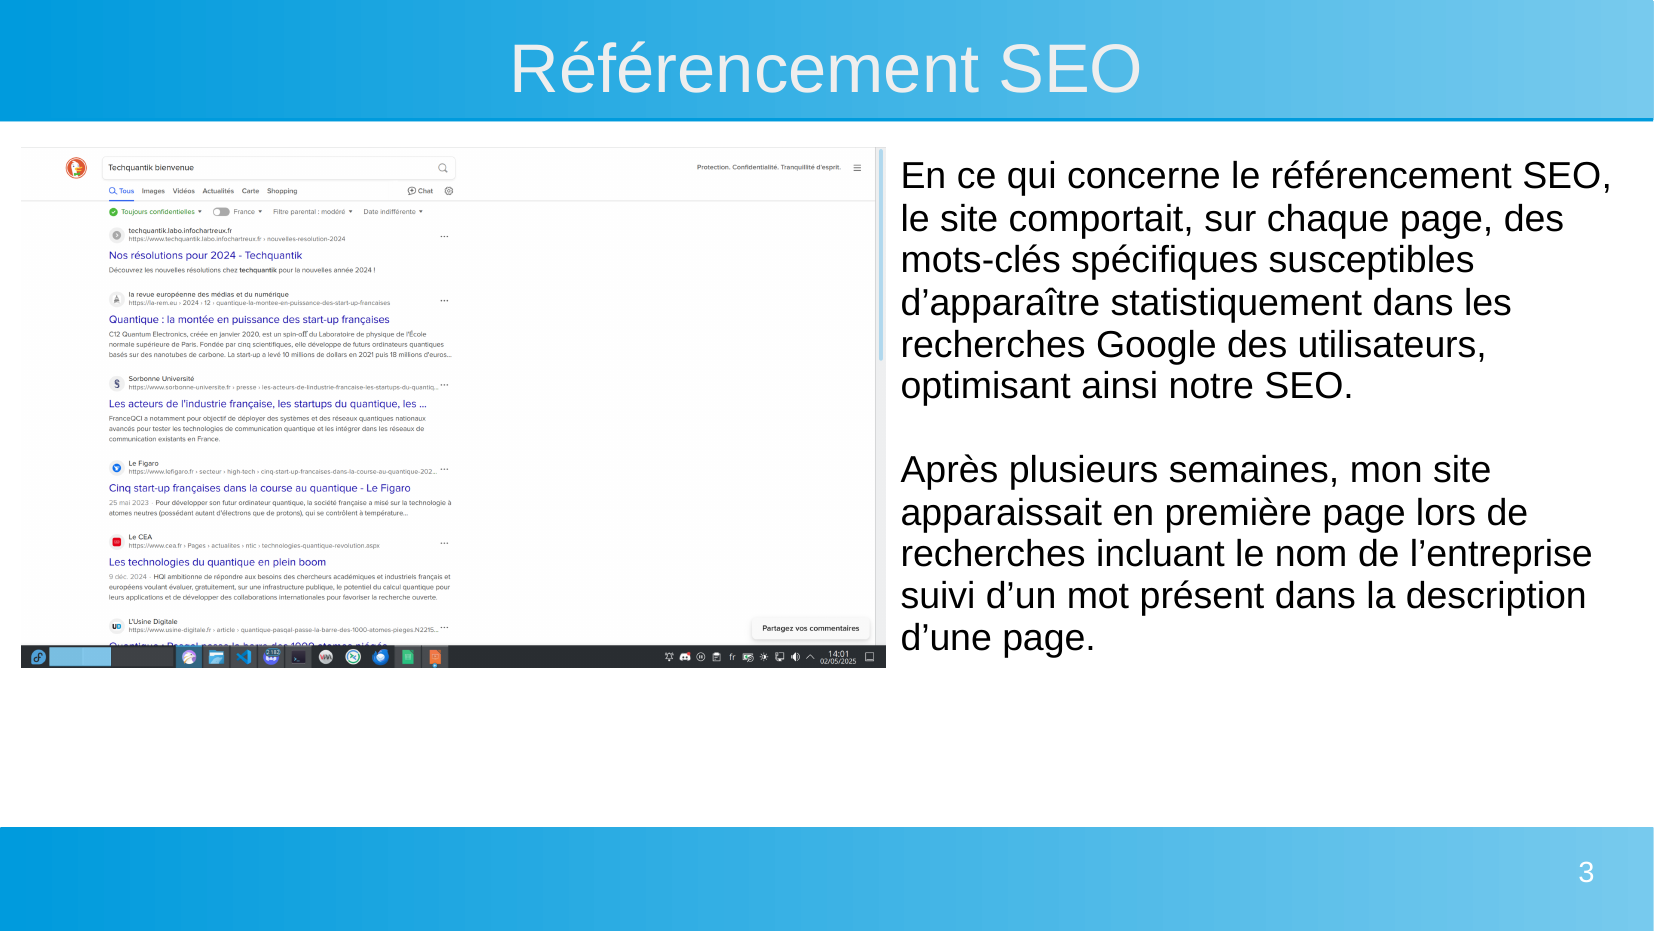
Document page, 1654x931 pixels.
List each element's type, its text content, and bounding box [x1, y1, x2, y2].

title Référencement SEO [59, 29, 1595, 108]
picture [21, 147, 886, 668]
text_box En ce qui concerne le référencement SEO, le site comportait, sur chaque page, des mots-clés spécifiques susceptibles d’apparaître statistiquement dans les recherches Google des utilisateurs, optimisant ainsi notre SEO. Après plusieurs semaines, mon site apparaissait en première page lors de recherches incluant le nom de l’entreprise suivi d’un mot présent dans la description d’une page. [885, 147, 1654, 877]
